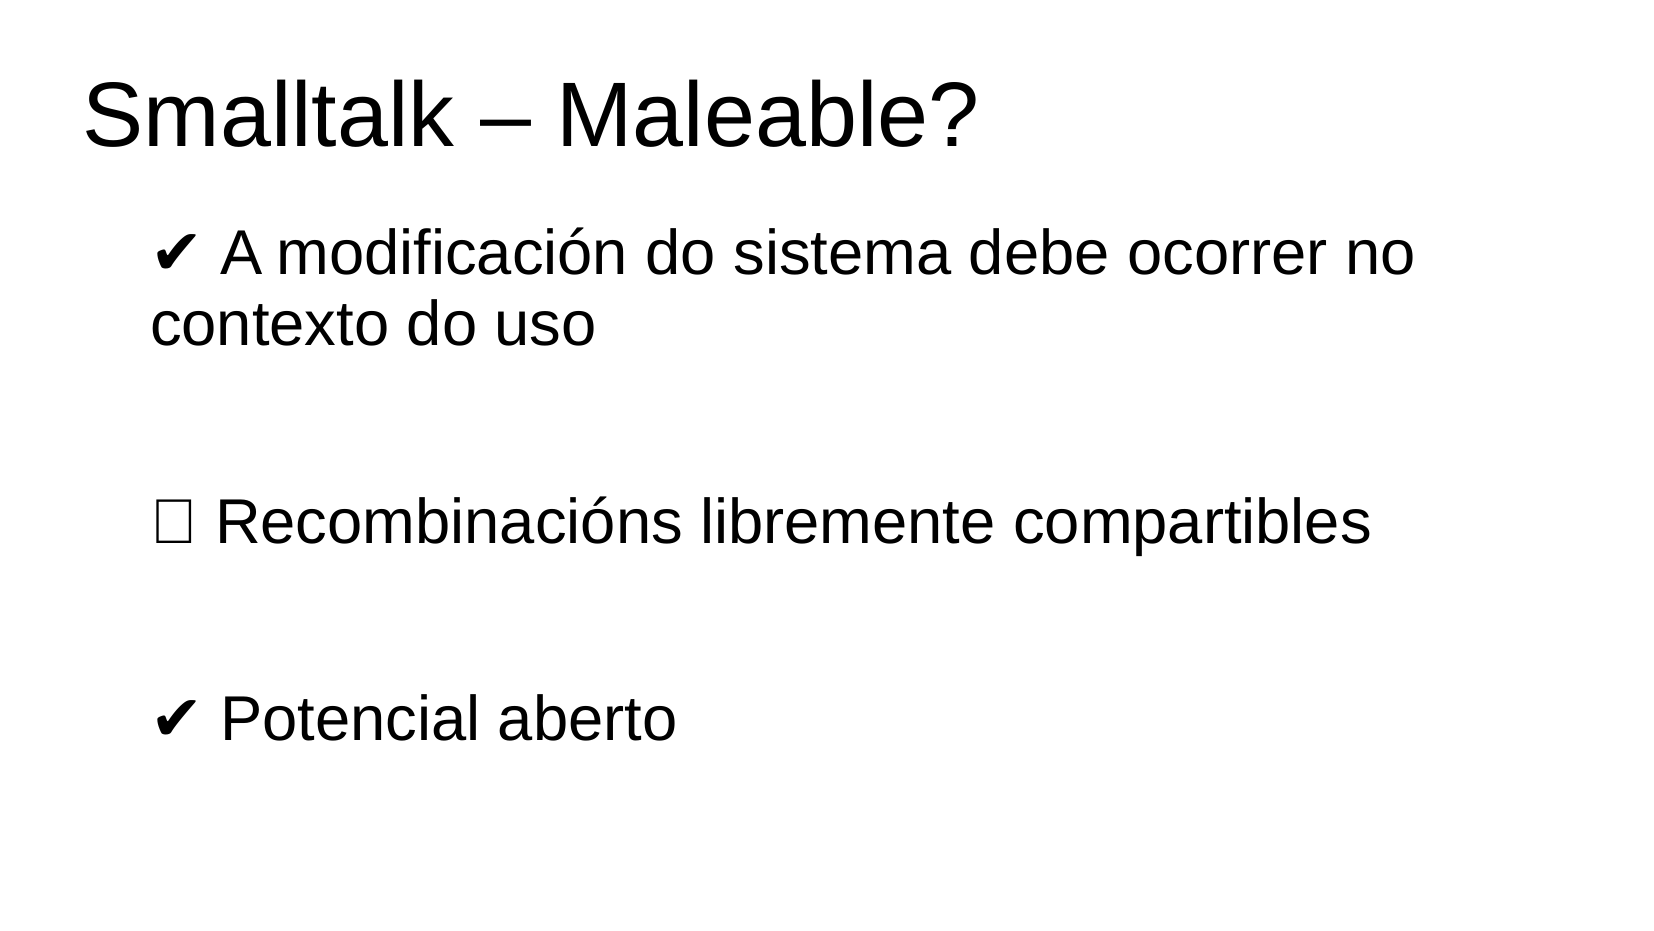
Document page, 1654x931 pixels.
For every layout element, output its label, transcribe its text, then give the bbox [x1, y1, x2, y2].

title Smalltalk – Maleable? [82, 37, 1571, 193]
list ✔ A modificación do sistema debe ocorrer no contexto do uso 🤔 Recombinacións libremente compartibles ✔ Potencial aberto [82, 217, 1571, 758]
